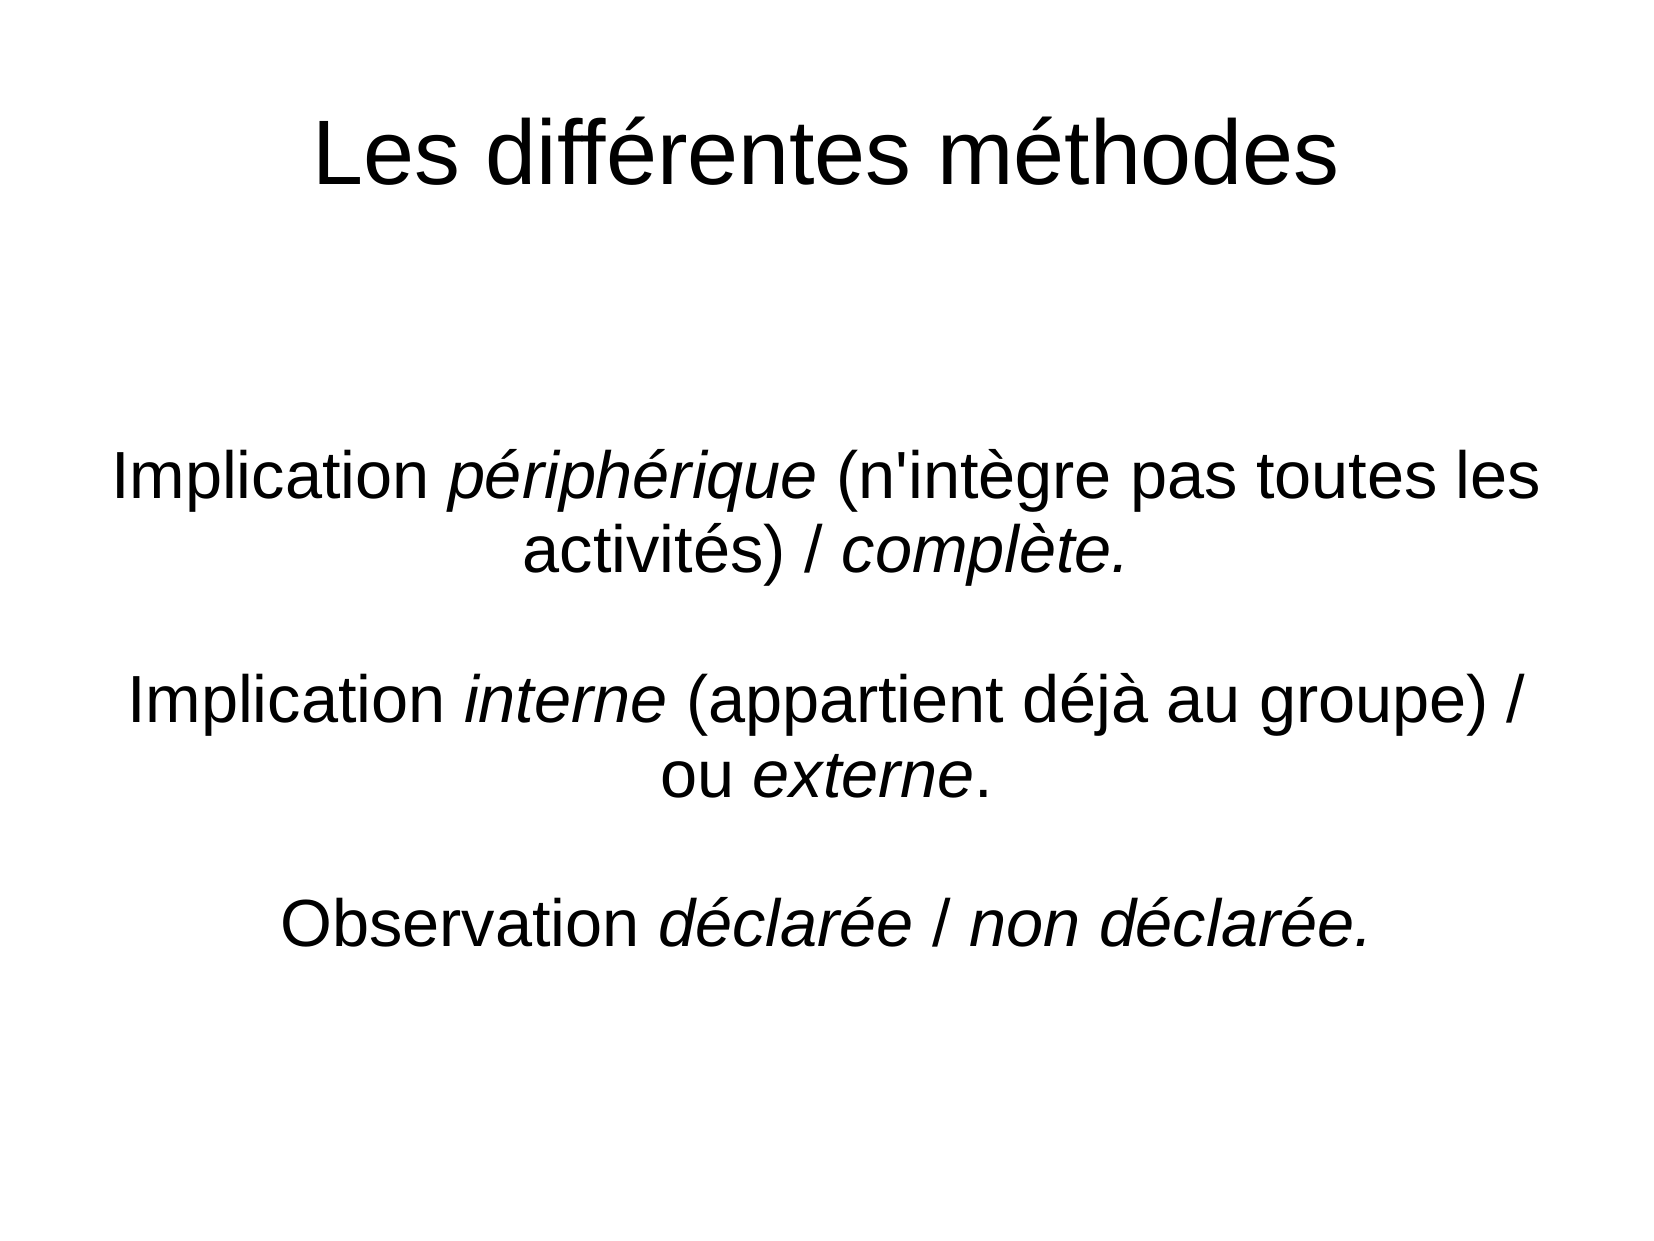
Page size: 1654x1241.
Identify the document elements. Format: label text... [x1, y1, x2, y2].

title Les différentes méthodes [82, 56, 1571, 250]
subtitle Implication périphérique (n'intègre pas toutes les activités) / complète. Implication interne (appartient déjà au groupe) / ou externe. Observation déclarée / non déclarée. [82, 297, 1571, 1102]
